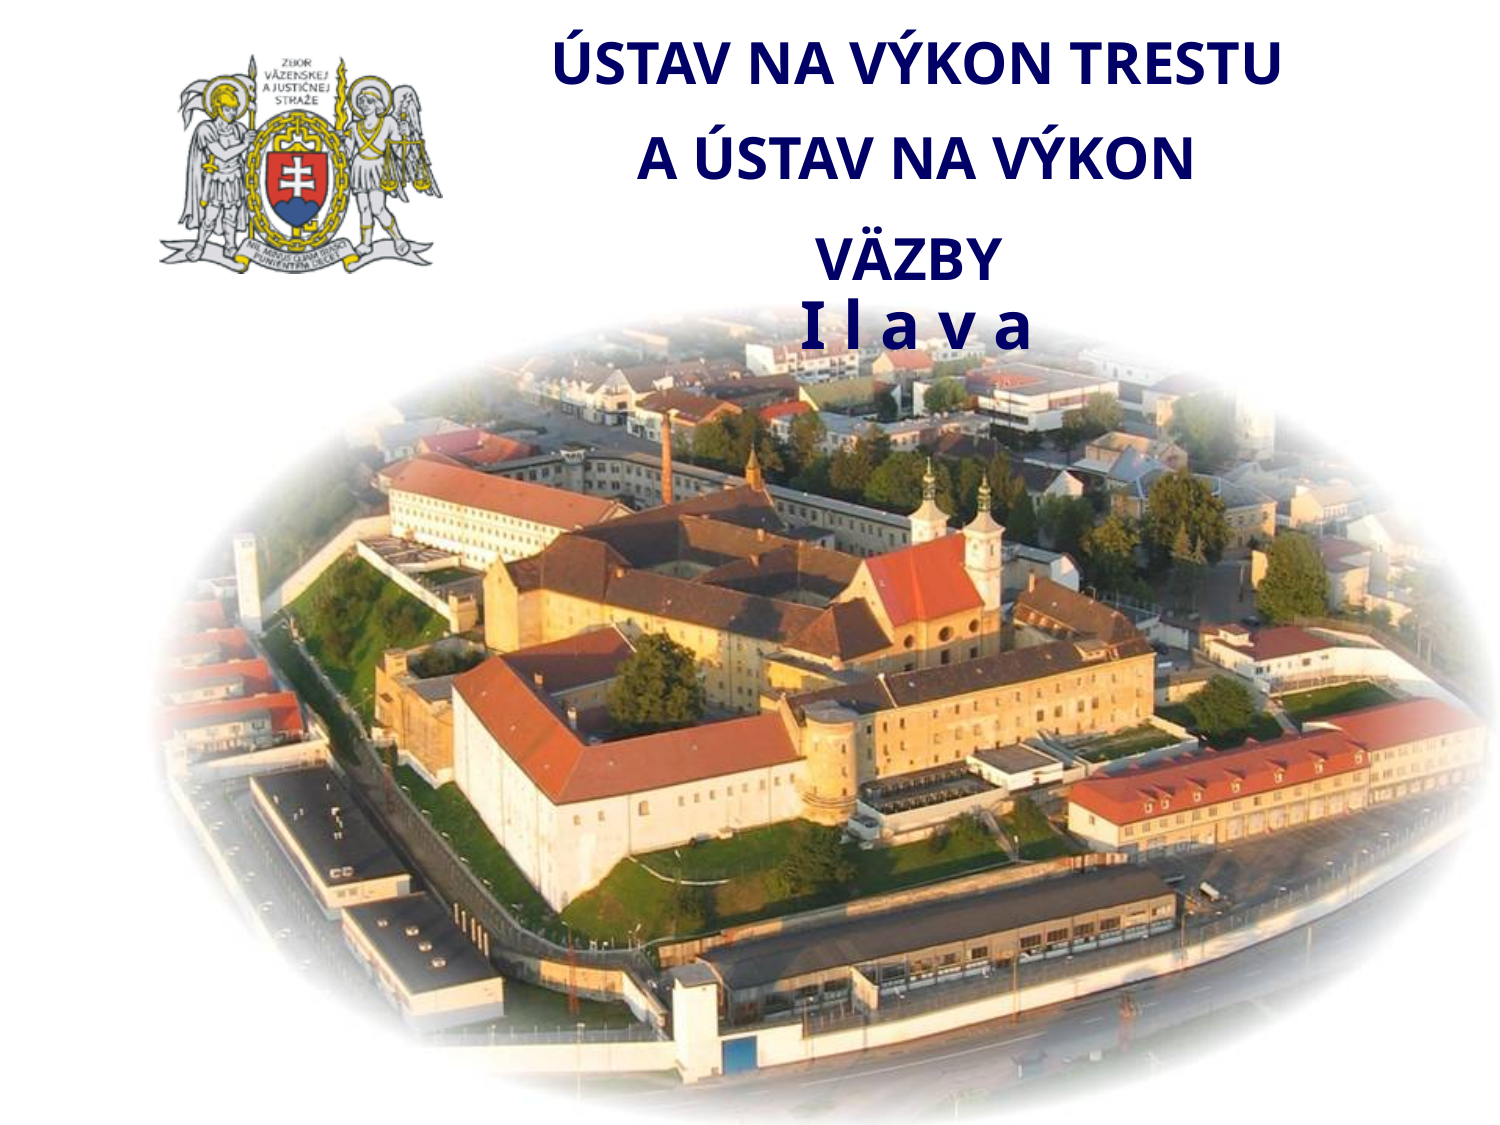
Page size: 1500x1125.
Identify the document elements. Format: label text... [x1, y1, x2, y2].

picture [159, 54, 430, 274]
picture [147, 302, 1500, 1125]
subtitle ÚSTAV NA VÝKON TRESTU A ÚSTAV NA VÝKON VÄZBY I l a v a [430, 28, 1329, 383]
